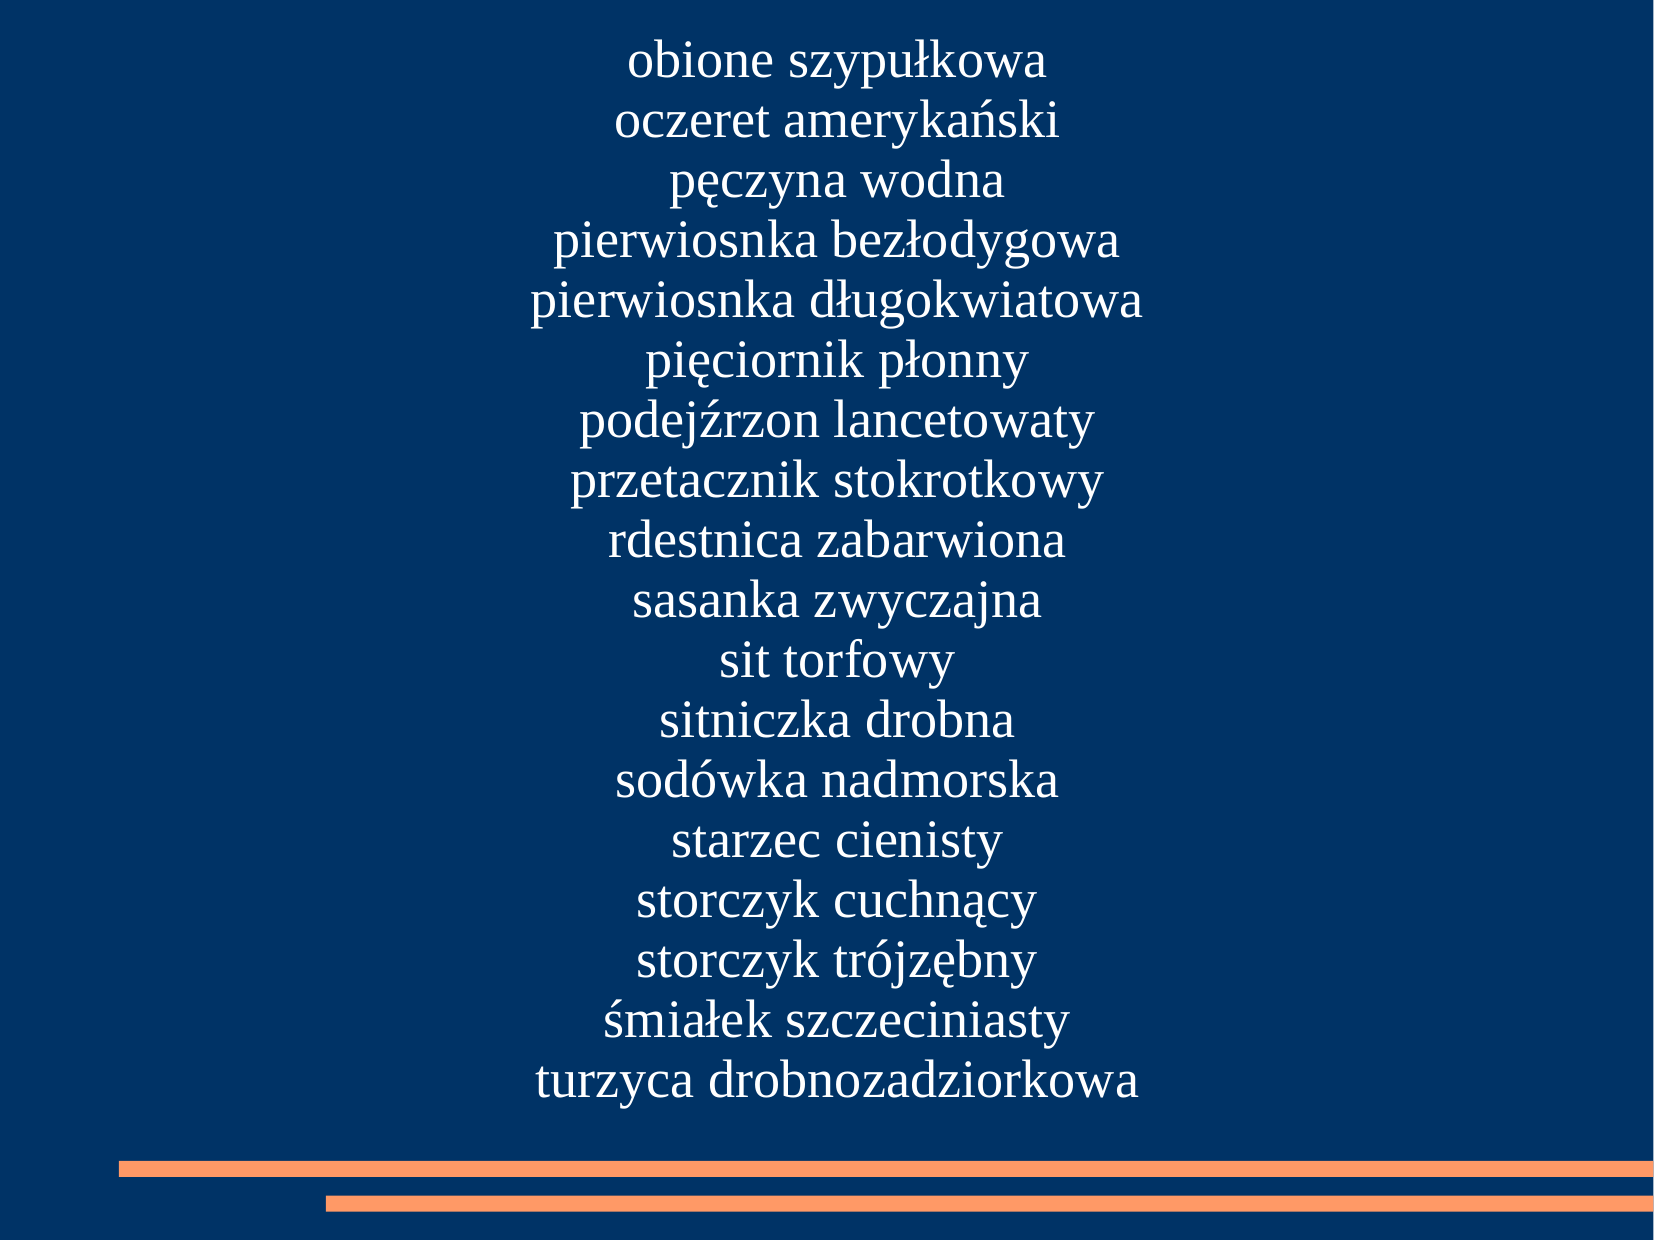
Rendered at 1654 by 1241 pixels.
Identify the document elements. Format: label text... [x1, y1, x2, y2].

list obione szypułkowa oczeret amerykański pęczyna wodna pierwiosnka bezłodygowa pierwiosnka długokwiatowa pięciornik płonny podejźrzon lancetowaty przetacznik stokrotkowy rdestnica zabarwiona sasanka zwyczajna sit torfowy sitniczka drobna sodówka nadmorska starzec cienisty storczyk cuchnący storczyk trójzębny śmiałek szczeciniasty turzyca drobnozadziorkowa [118, 29, 1558, 1189]
